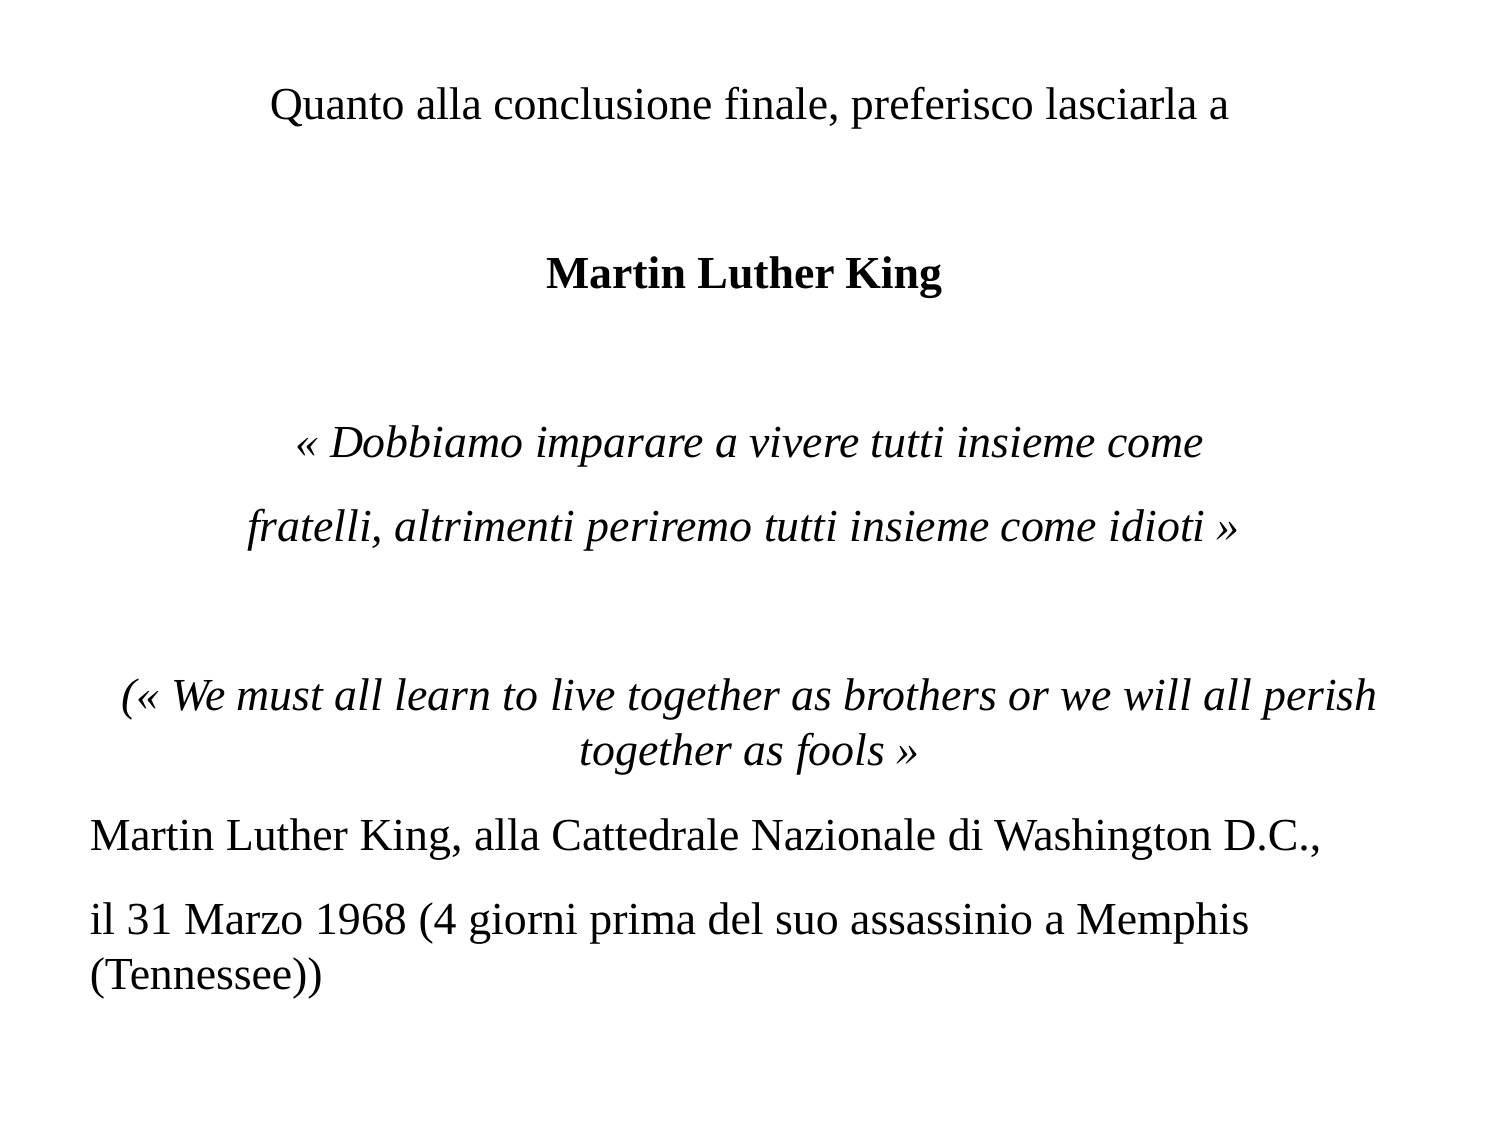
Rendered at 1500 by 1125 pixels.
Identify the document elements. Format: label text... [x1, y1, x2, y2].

list Quanto alla conclusione finale, preferisco lasciarla a Martin Luther King « Dobbiamo imparare a vivere tutti insieme come fratelli, altrimenti periremo tutti insieme come idioti » (« We must all learn to live together as brothers or we will all perish together as fools » Martin Luther King, alla Cattedrale Nazionale di Washington D.C., il 31 Marzo 1968 (4 giorni prima del suo assassinio a Memphis (Tennessee)) [75, 66, 1425, 1005]
